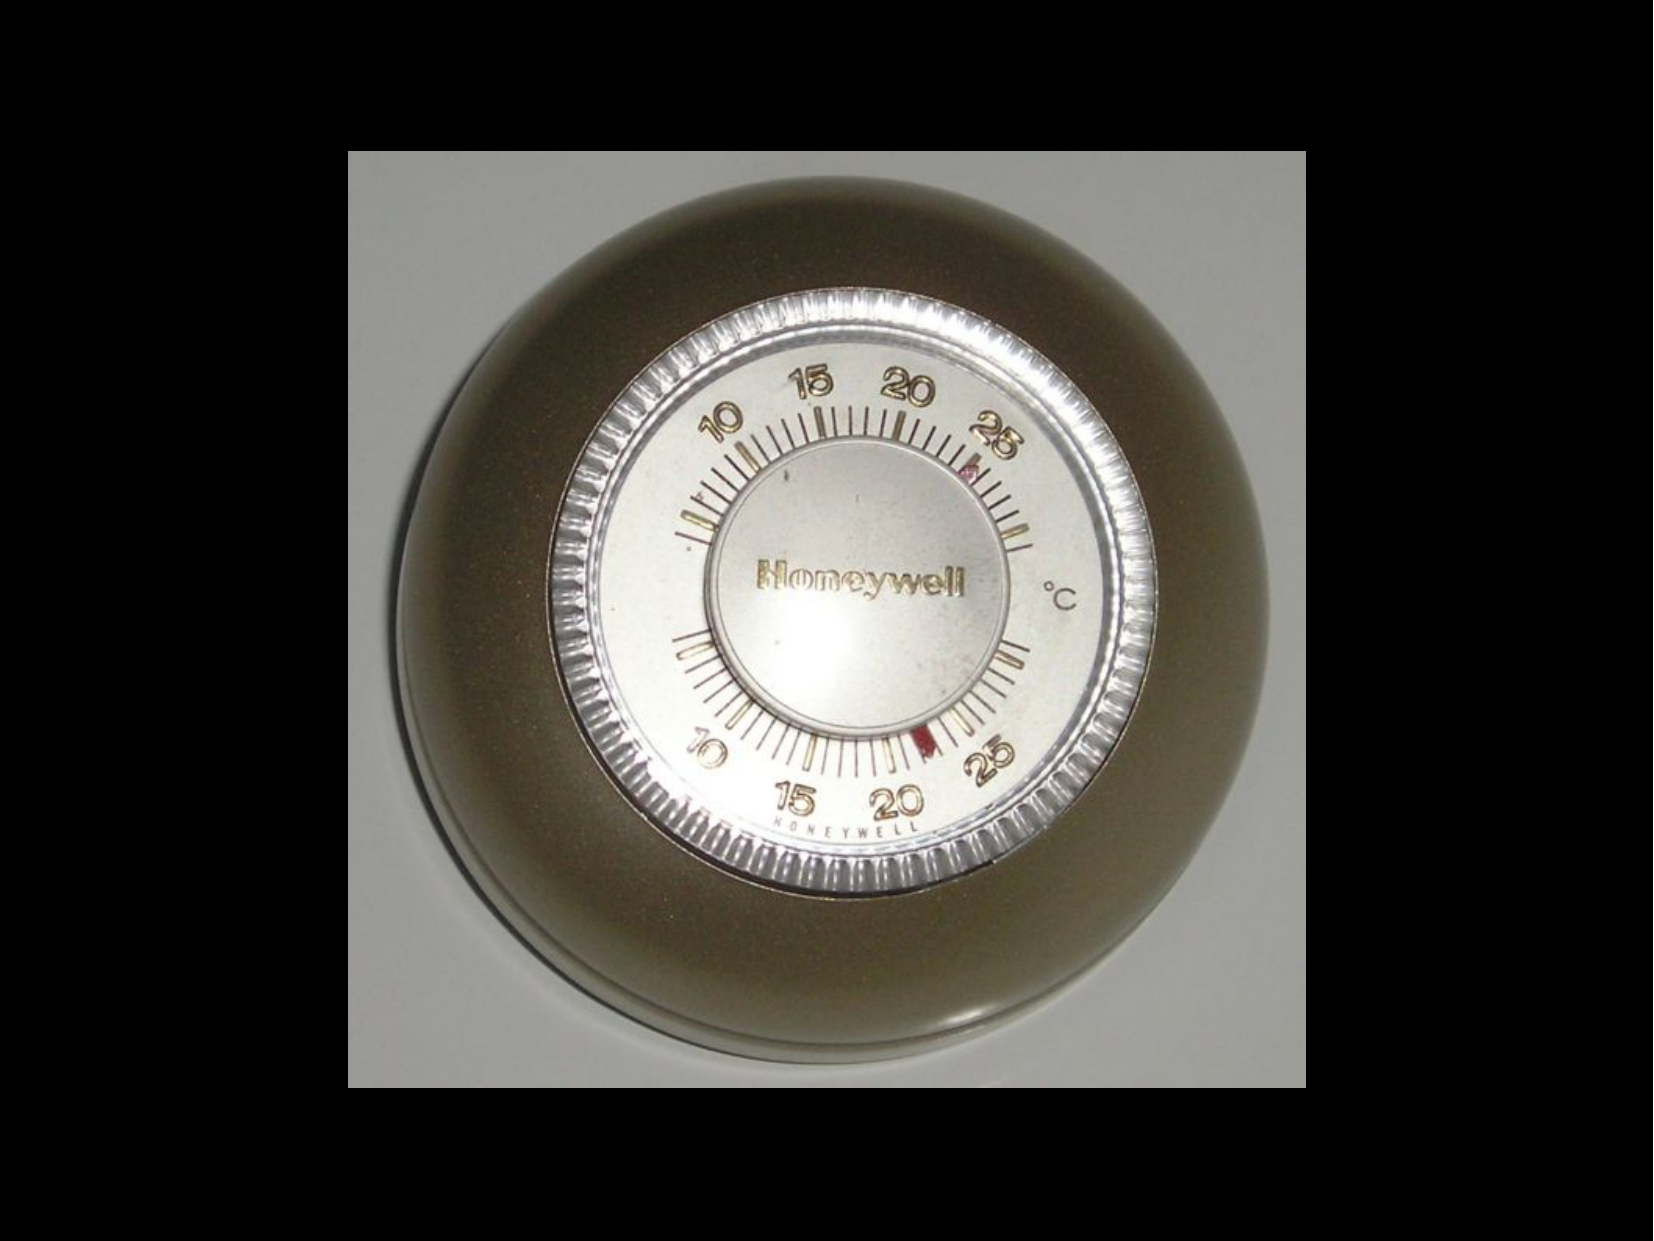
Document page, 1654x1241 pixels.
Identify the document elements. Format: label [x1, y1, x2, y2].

picture [348, 151, 1306, 1088]
